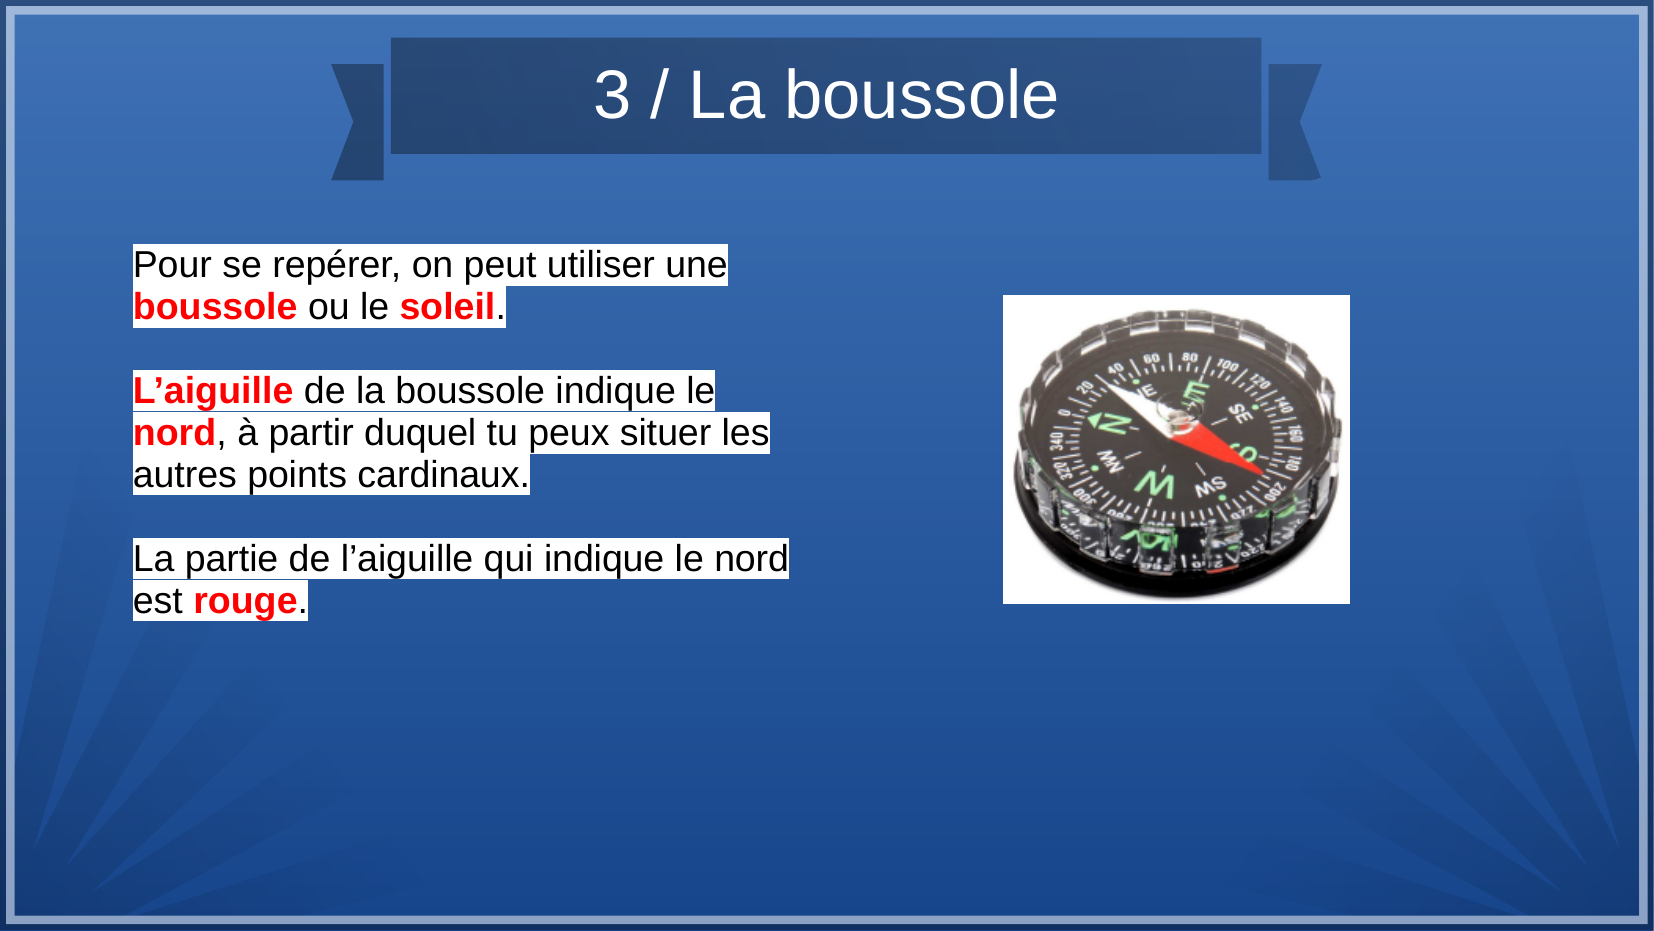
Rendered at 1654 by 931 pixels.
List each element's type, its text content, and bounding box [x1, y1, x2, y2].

title 3 / La boussole [389, 35, 1264, 154]
picture [1003, 295, 1350, 604]
text_box Pour se repérer, on peut utiliser une boussole ou le soleil. L’aiguille de la boussole indique le nord, à partir duquel tu peux situer les autres points cardinaux. La partie de l’aiguille qui indique le nord est rouge. [118, 236, 827, 768]
